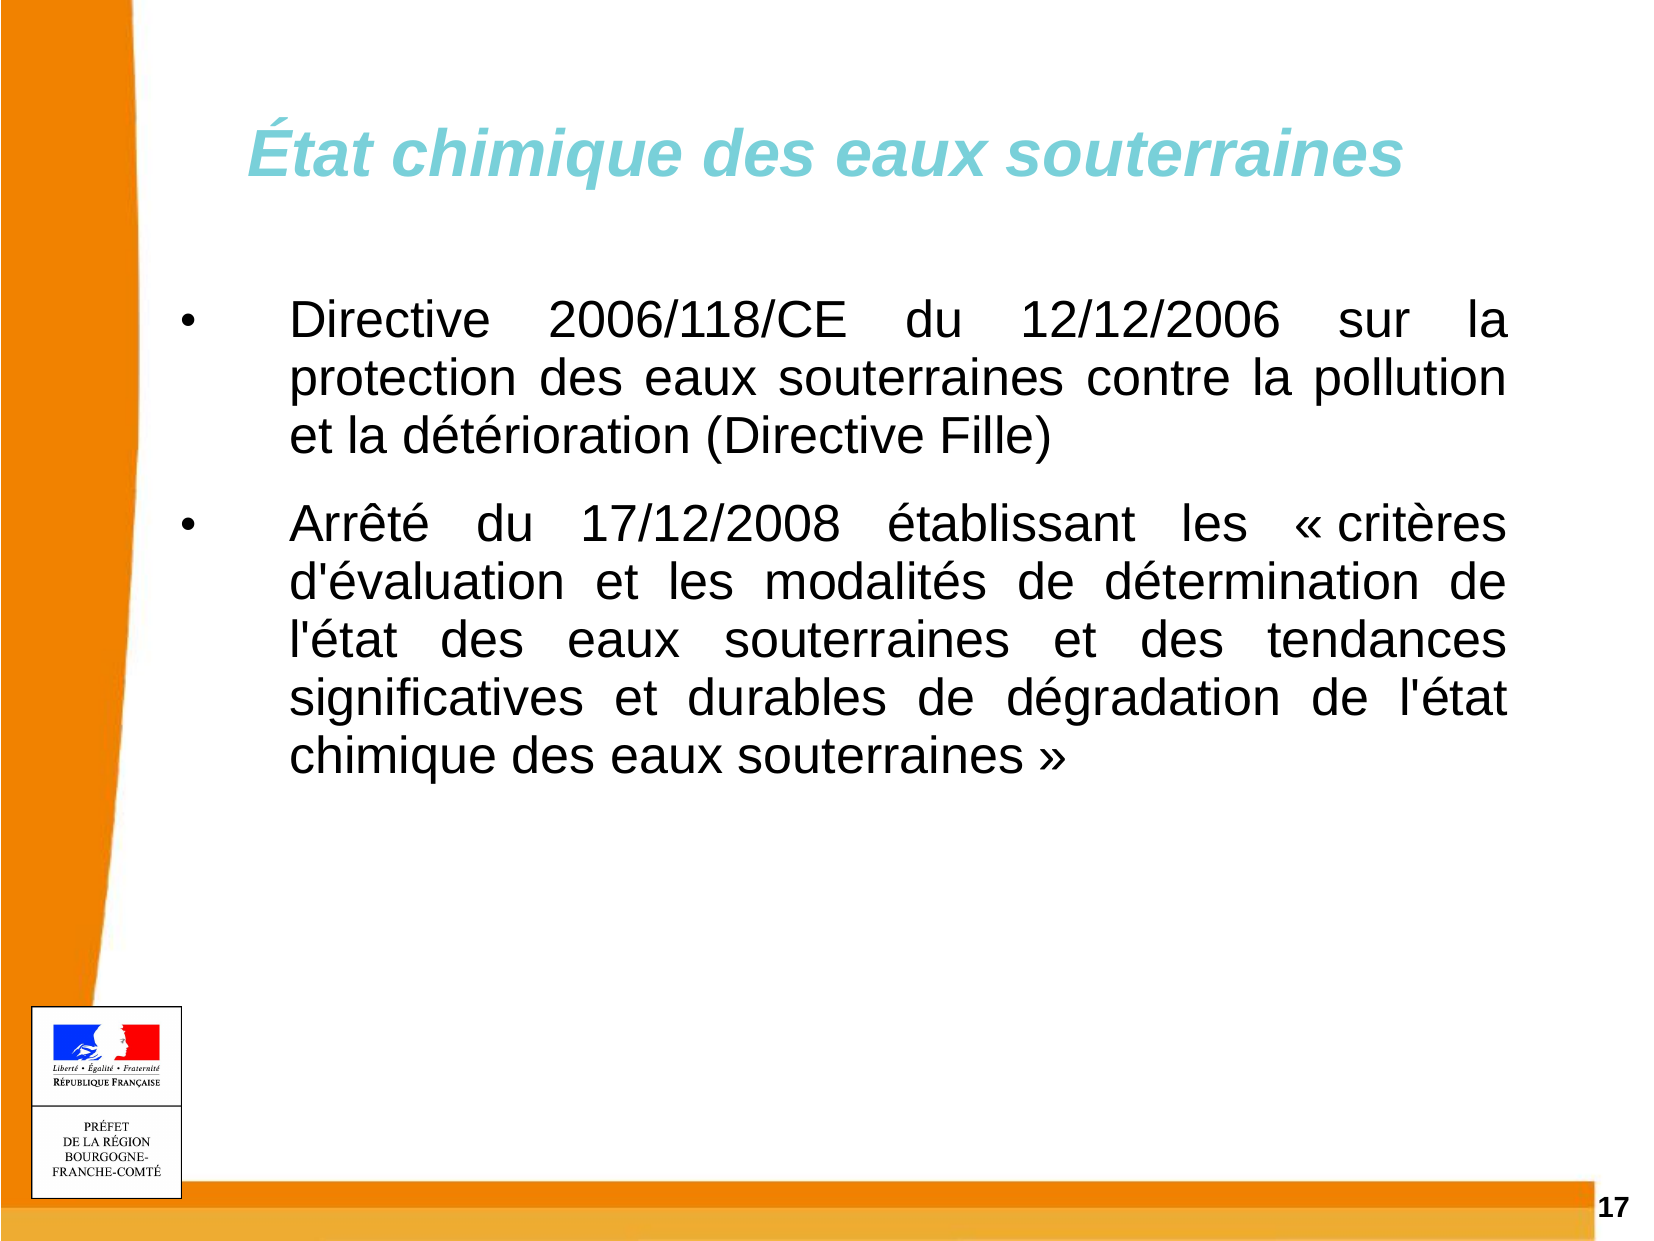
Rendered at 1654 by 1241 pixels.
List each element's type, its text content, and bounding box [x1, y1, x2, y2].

list • Directive 2006/118/CE du 12/12/2006 sur la protection des eaux souterraines contre la pollution et la détérioration (Directive Fille) • Arrêté du 17/12/2008 établissant les « critères d'évaluation et les modalités de détermination de l'état des eaux souterraines et des tendances significatives et durables de dégradation de l'état chimique des eaux souterraines » [179, 290, 1509, 1010]
title État chimique des eaux souterraines [82, 49, 1571, 257]
picture [1, 0, 1654, 1241]
